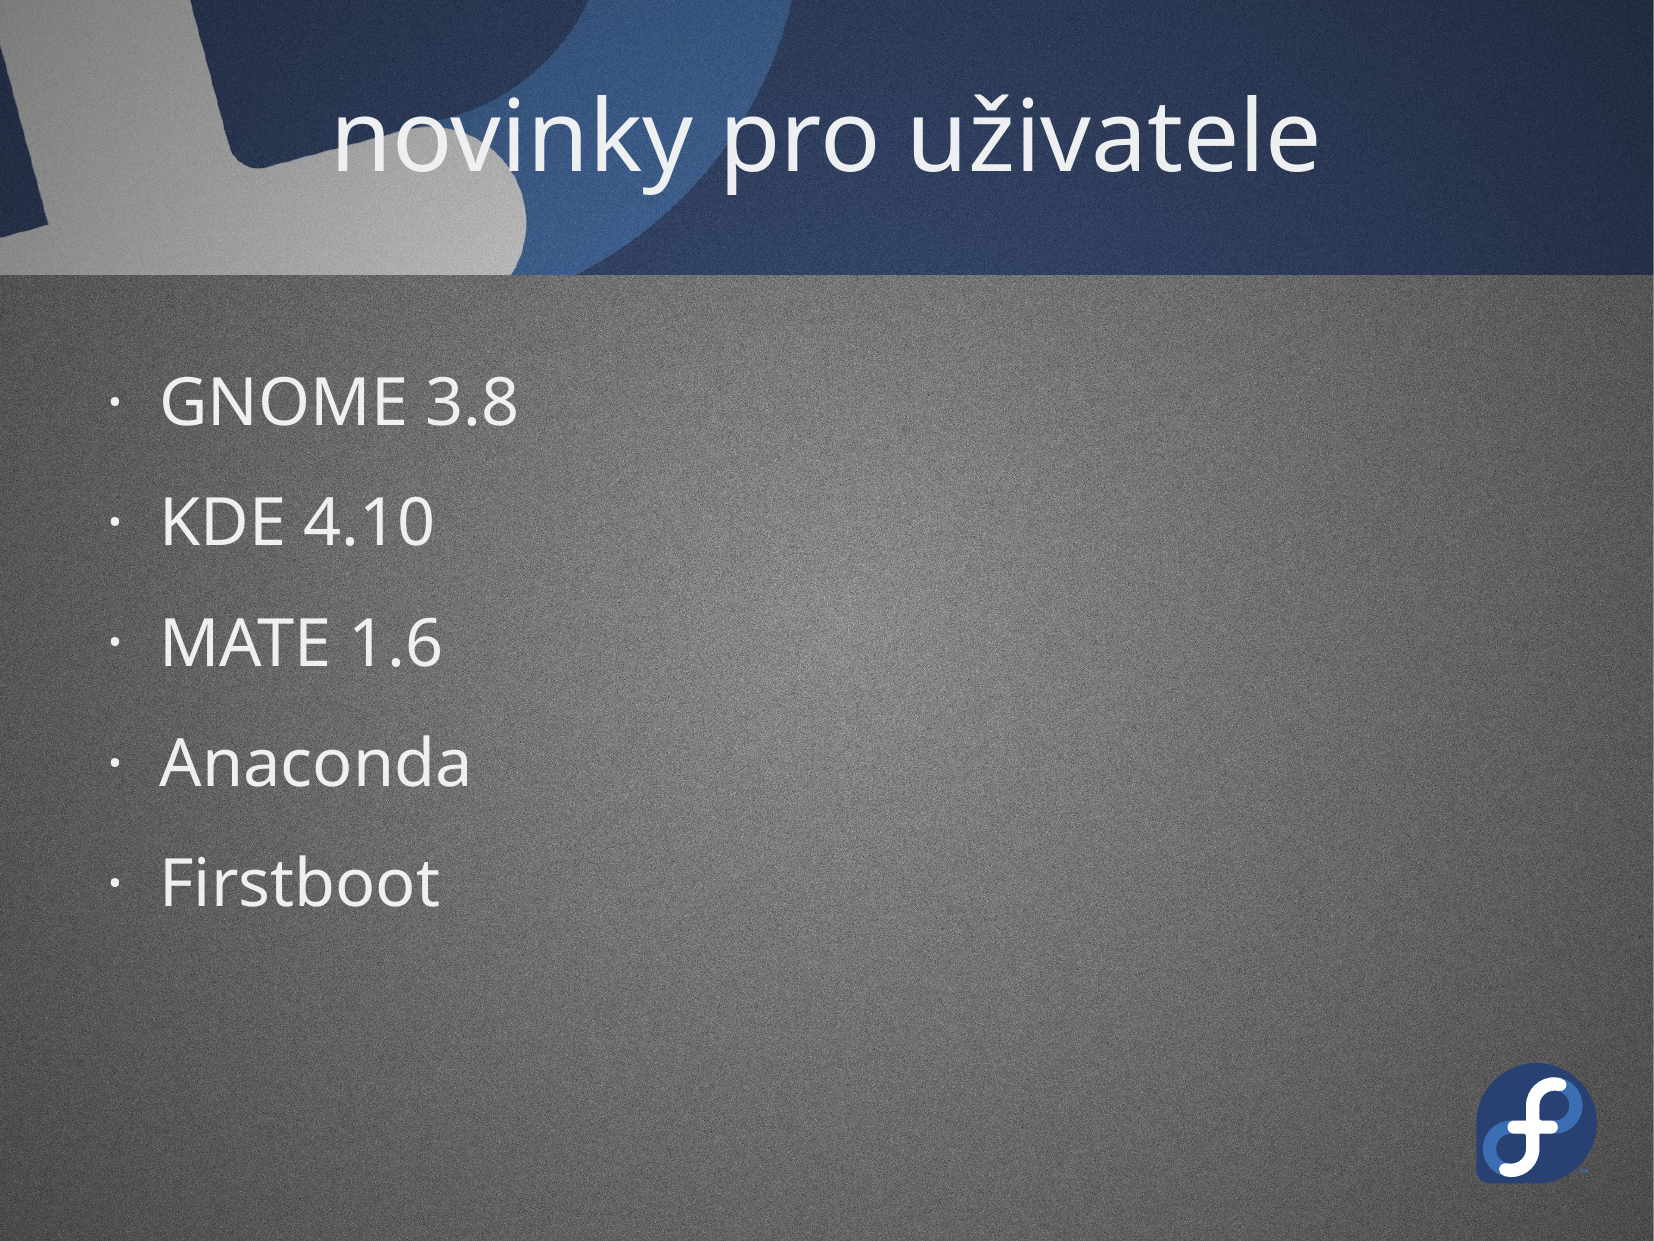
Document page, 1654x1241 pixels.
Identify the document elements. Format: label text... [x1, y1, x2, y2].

title novinky pro uživatele [88, 29, 1565, 237]
picture [0, 0, 1654, 1241]
list GNOME 3.8 KDE 4.10 MATE 1.6 Anaconda Firstboot [88, 354, 1565, 1063]
